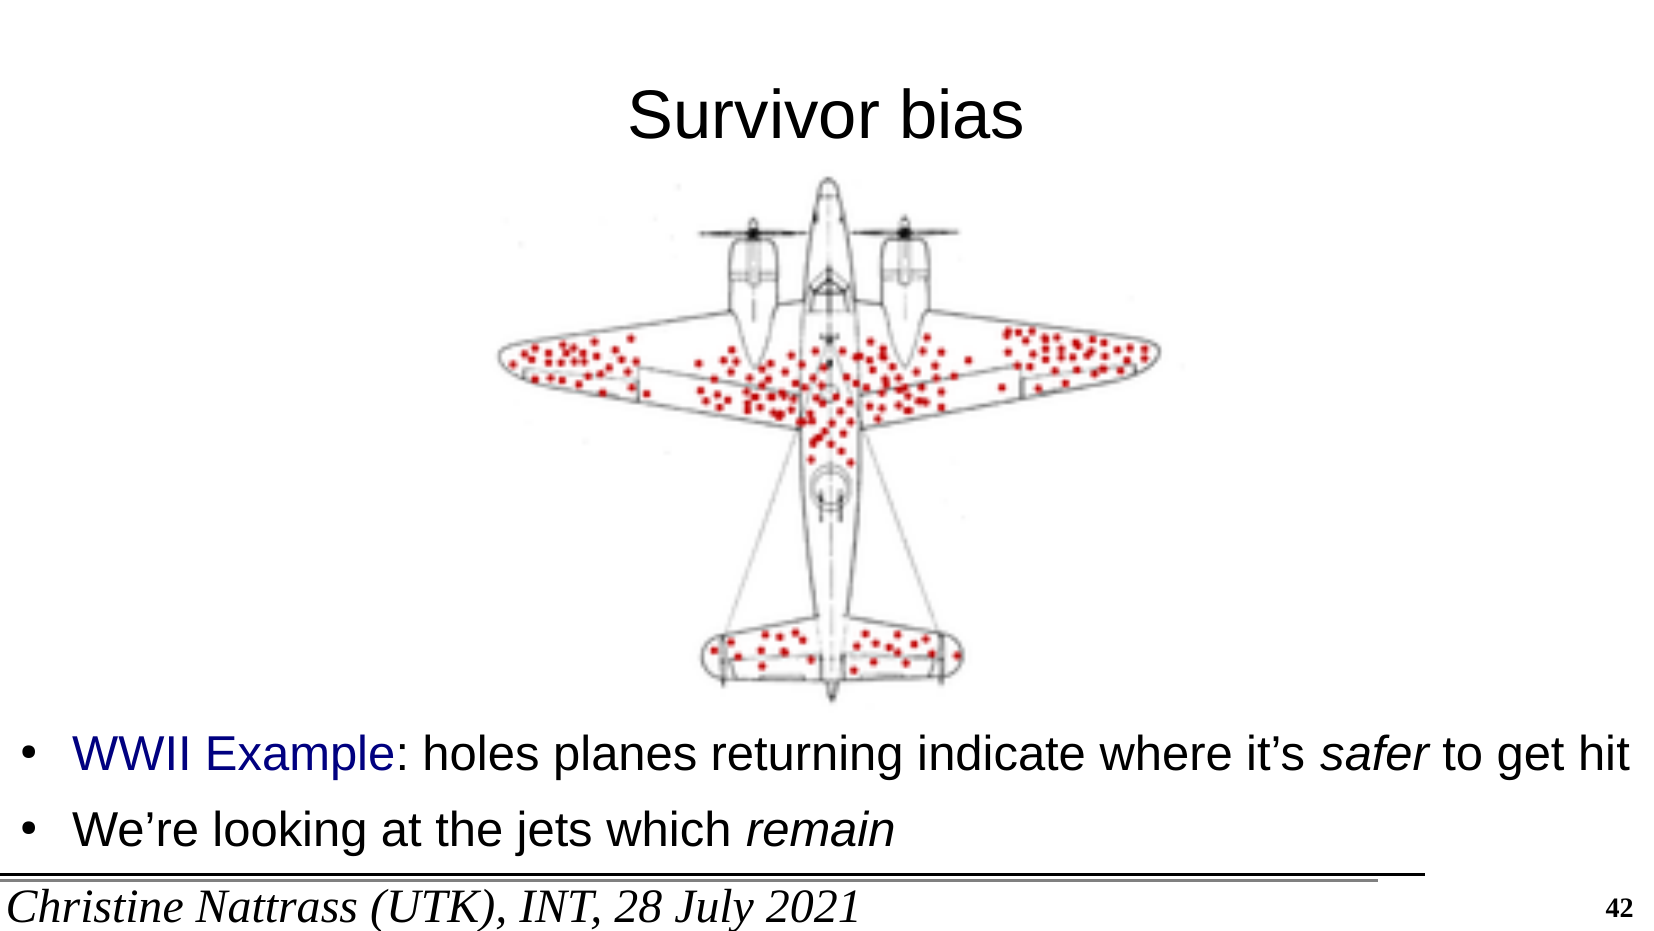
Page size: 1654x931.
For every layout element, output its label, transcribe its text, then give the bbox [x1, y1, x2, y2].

picture [462, 158, 1206, 713]
title Survivor bias [82, 37, 1571, 193]
list WWII Example: holes planes returning indicate where it’s safer to get hit We’re looking at the jets which remain [2, 725, 1642, 911]
